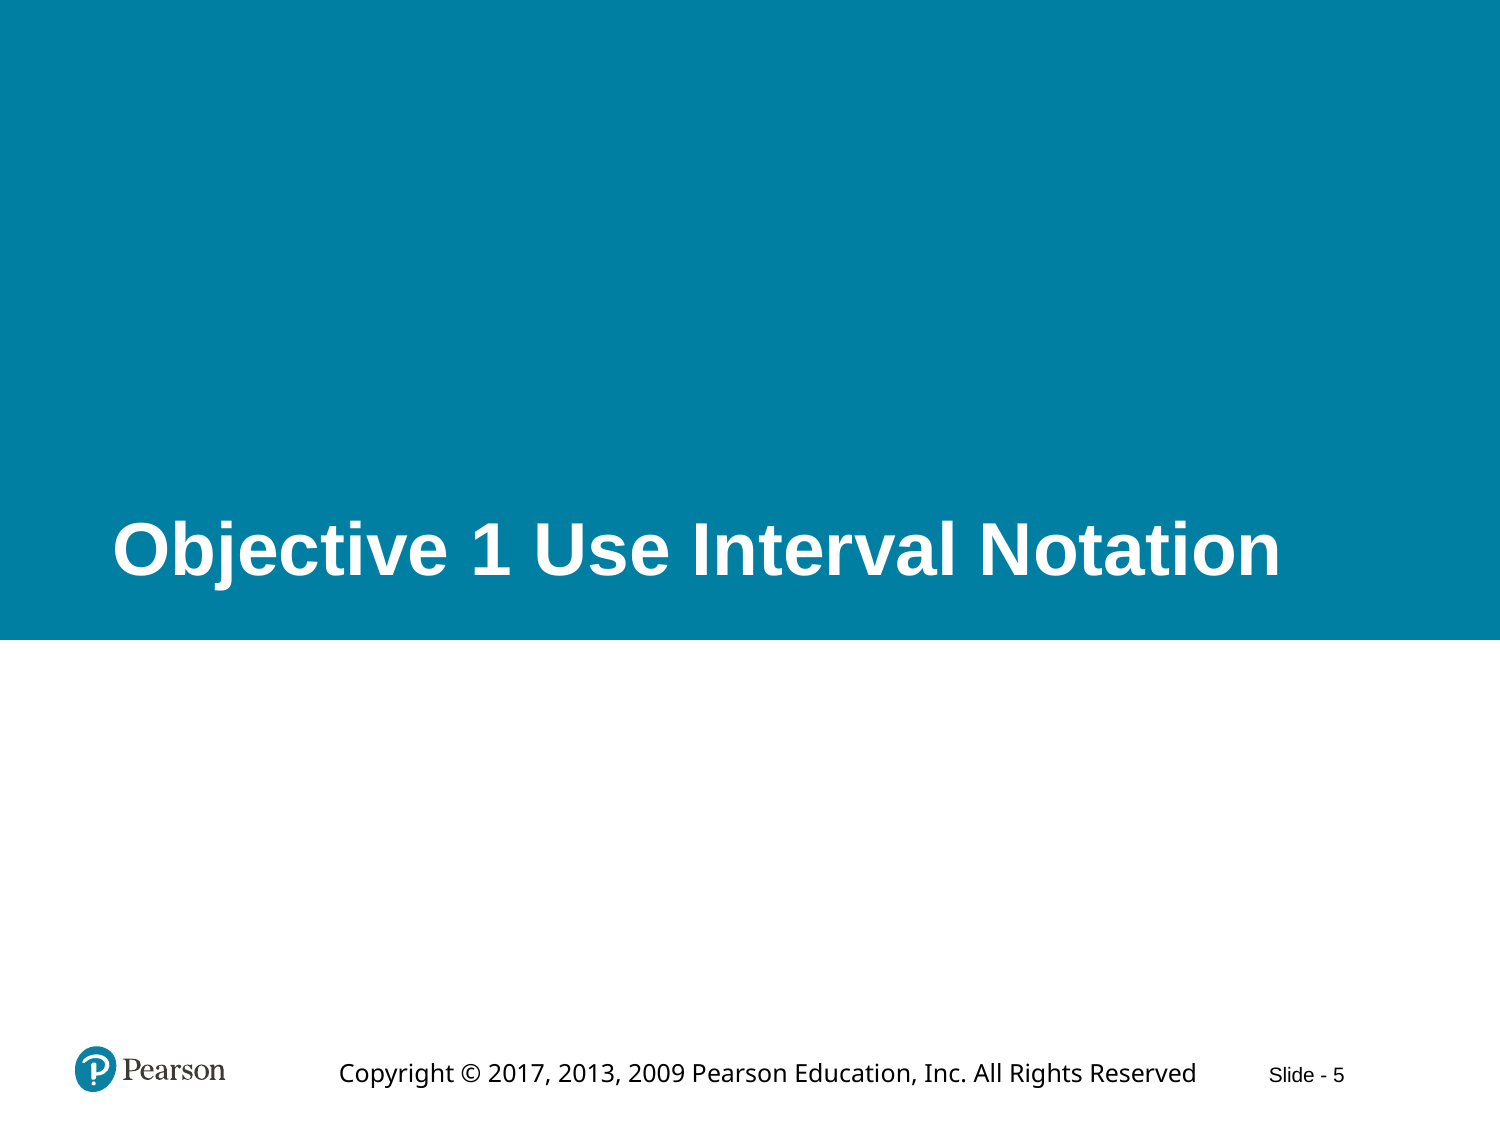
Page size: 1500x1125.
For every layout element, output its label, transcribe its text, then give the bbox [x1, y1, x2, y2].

title Objective 1 Use Interval Notation [112, 125, 1388, 591]
